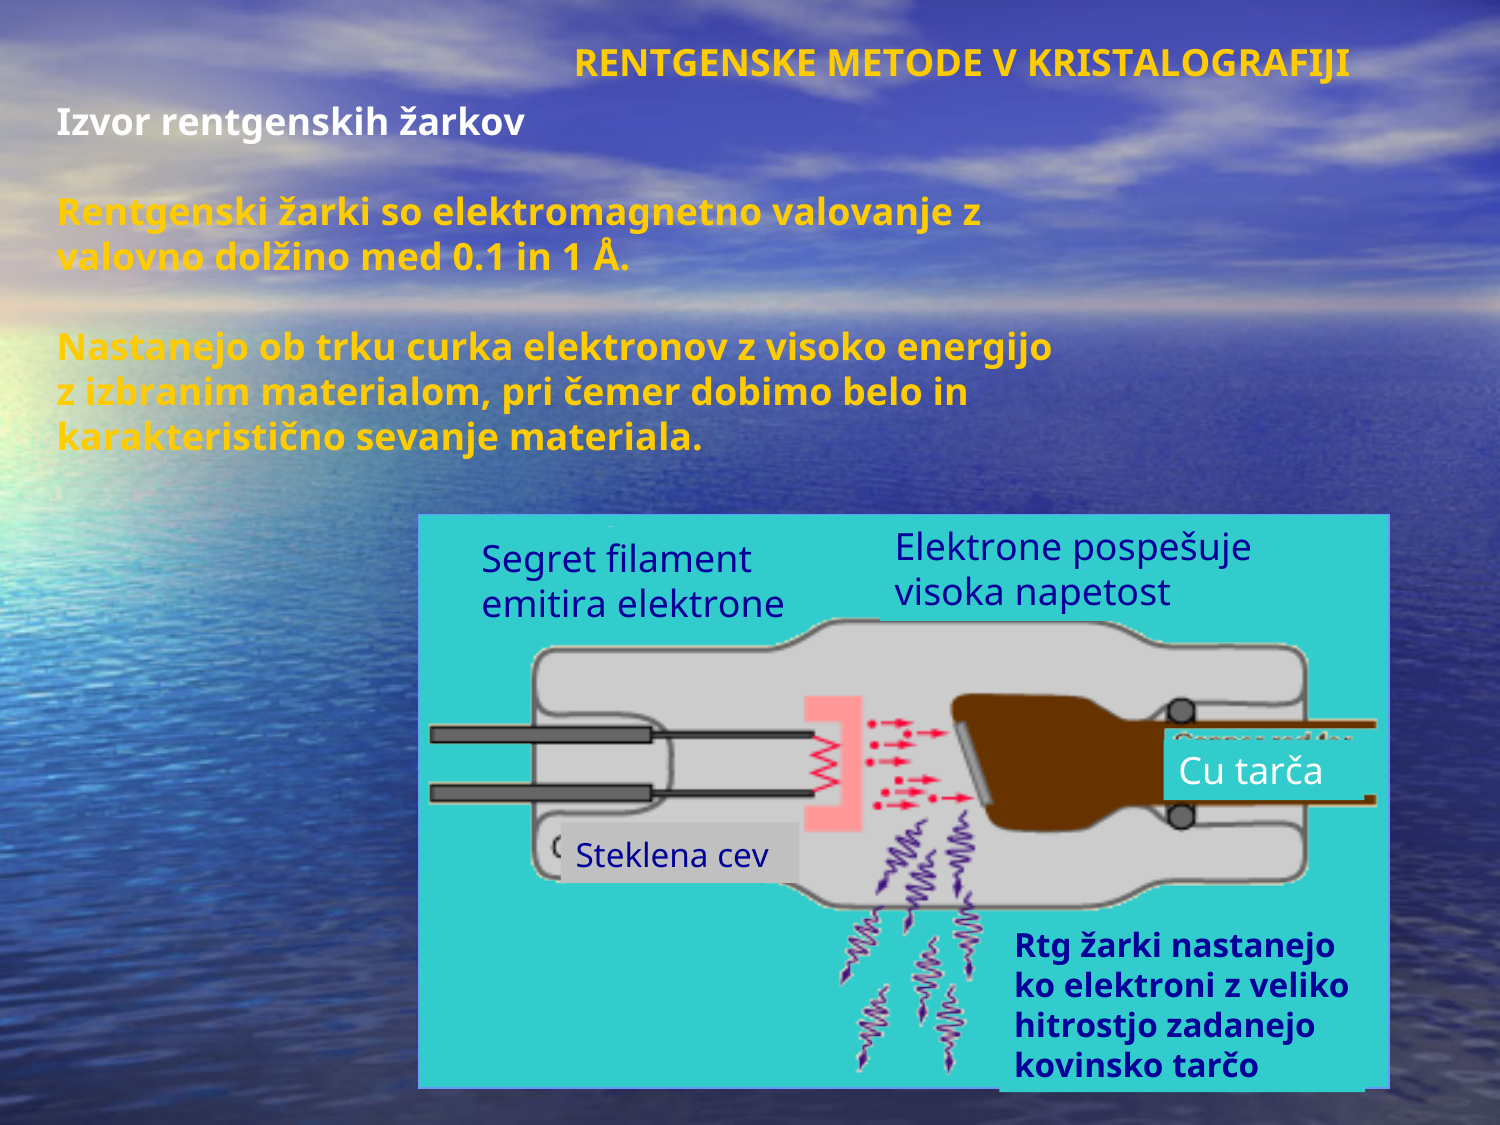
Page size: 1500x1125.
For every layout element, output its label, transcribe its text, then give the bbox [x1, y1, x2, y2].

text_box Izvor rentgenskih žarkov Rentgenski žarki so elektromagnetno valovanje z valovno dolžino med 0.1 in 1 Å. Nastanejo ob trku curka elektronov z visoko energijo z izbranim materialom, pri čemer dobimo belo in karakteristično sevanje materiala. [41, 90, 1069, 466]
text_box Segret filament emitira elektrone [466, 527, 801, 633]
picture [0, 0, 1500, 1125]
text_box RENTGENSKE METODE V KRISTALOGRAFIJI [558, 30, 1367, 92]
text_box Cu tarča [1163, 739, 1365, 801]
text_box Rtg žarki nastanejo ko elektroni z veliko hitrostjo zadanejo kovinsko tarčo [999, 916, 1366, 1093]
text_box Elektrone pospešuje visoka napetost [879, 515, 1282, 621]
text_box Steklena cev [560, 822, 800, 883]
